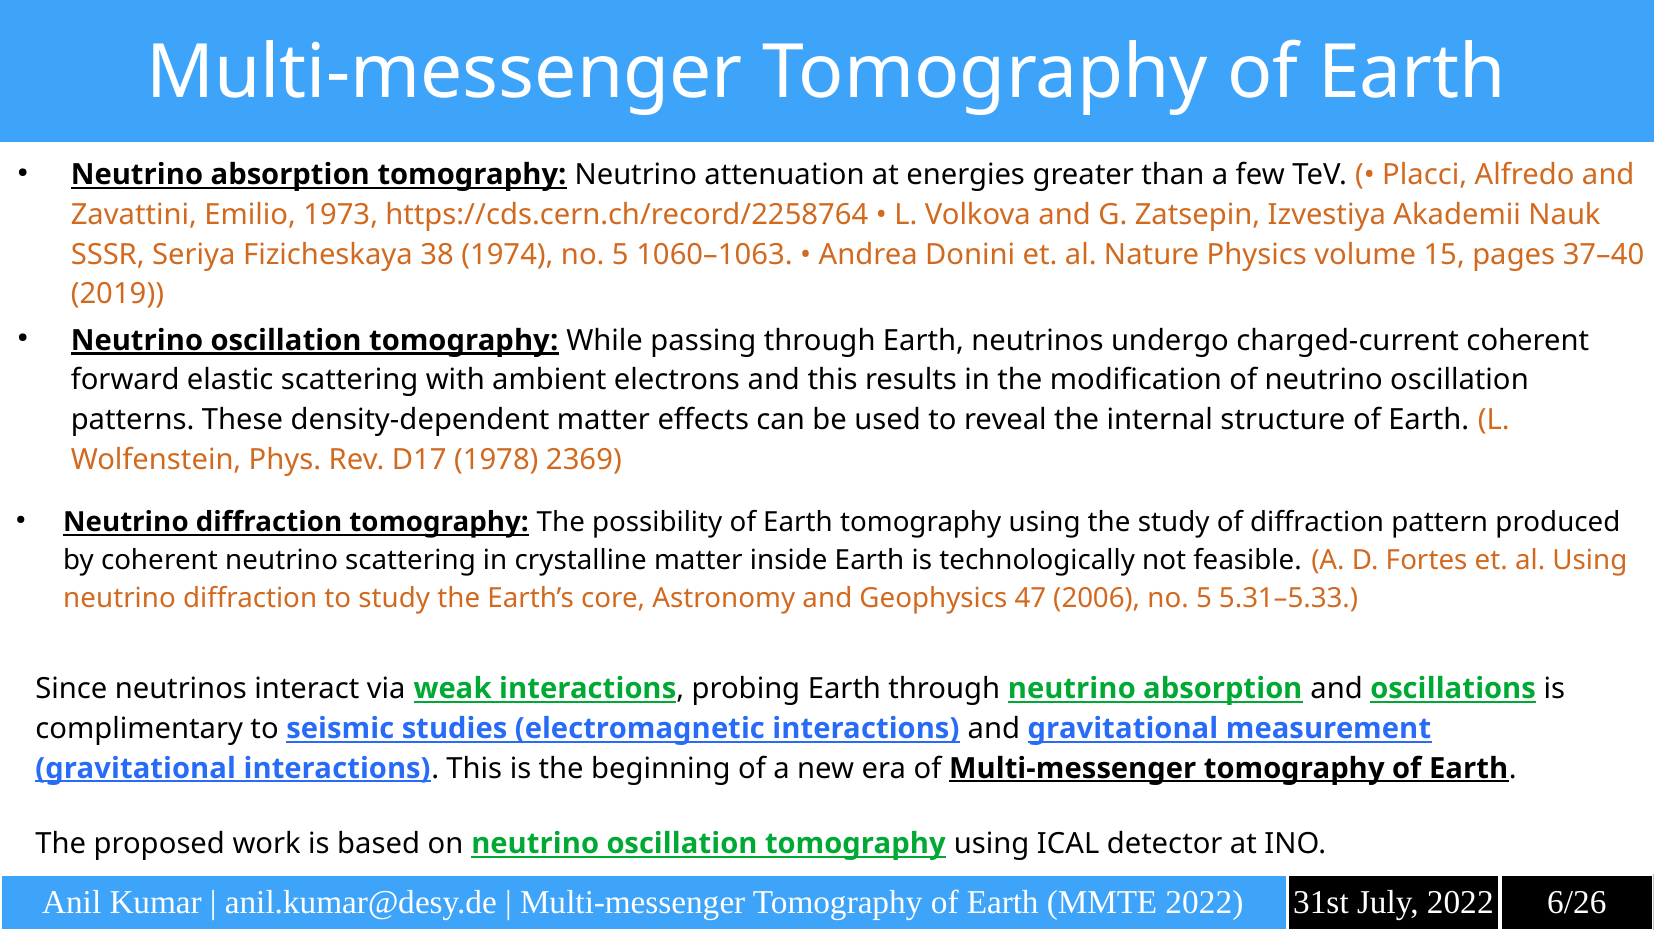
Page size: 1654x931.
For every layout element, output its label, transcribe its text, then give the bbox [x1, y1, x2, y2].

list Neutrino absorption tomography: Neutrino attenuation at energies greater than a few TeV. (• Placci, Alfredo and Zavattini, Emilio, 1973, https://cds.cern.ch/record/2258764 • L. Volkova and G. Zatsepin, Izvestiya Akademii Nauk SSSR, Seriya Fizicheskaya 38 (1974), no. 5 1060–1063. • Andrea Donini et. al. Nature Physics volume 15, pages 37–40 (2019)) [0, 153, 1654, 318]
list Neutrino diffraction tomography: The possibility of Earth tomography using the study of diffraction pattern produced by coherent neutrino scattering in crystalline matter inside Earth is technologically not feasible. (A. D. Fortes et. al. Using neutrino diffraction to study the Earth’s core, Astronomy and Geophysics 47 (2006), no. 5 5.31–5.33.) [0, 501, 1654, 638]
list Neutrino oscillation tomography: While passing through Earth, neutrinos undergo charged-current coherent forward elastic scattering with ambient electrons and this results in the modification of neutrino oscillation patterns. These density-dependent matter effects can be used to reveal the internal structure of Earth. (L. Wolfenstein, Phys. Rev. D17 (1978) 2369) [0, 318, 1654, 485]
title Multi-messenger Tomography of Earth [0, 0, 1654, 142]
list Since neutrinos interact via weak interactions, probing Earth through neutrino absorption and oscillations is complimentary to seismic studies (electromagnetic interactions) and gravitational measurement (gravitational interactions). This is the beginning of a new era of Multi-messenger tomography of Earth. The proposed work is based on neutrino oscillation tomography using ICAL detector at INO. [35, 667, 1630, 880]
